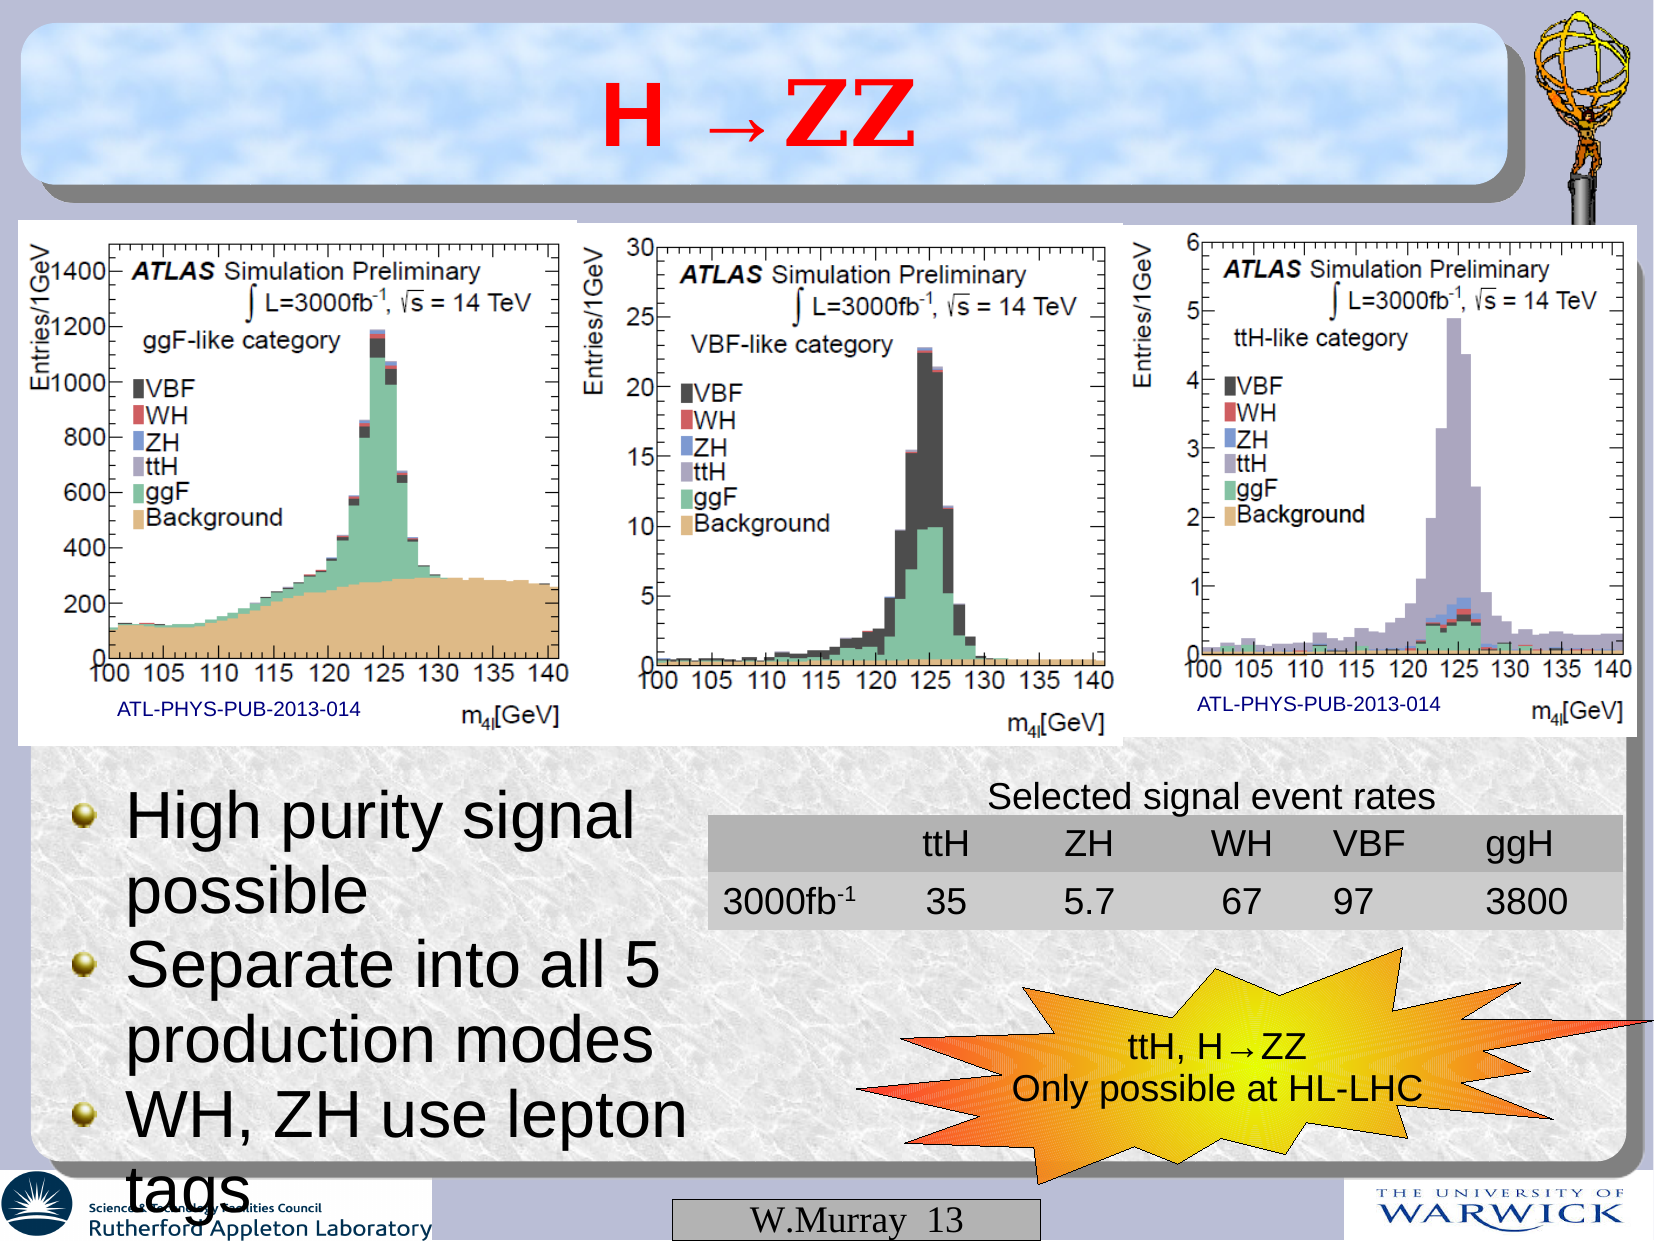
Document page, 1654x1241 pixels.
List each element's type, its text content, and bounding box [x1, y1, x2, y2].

table_header ttH [880, 815, 1013, 872]
table_header WH [1166, 825, 1318, 872]
table_header VBF [1318, 825, 1471, 872]
picture [18, 0, 1654, 1162]
picture [20, 22, 1508, 181]
list High purity signal possible Separate into all 5 production modes WH, ZH use lepton tags [54, 777, 699, 1227]
picture [1344, 1170, 1654, 1241]
table_cell 67 [1166, 872, 1318, 930]
table_cell 35 [880, 872, 1013, 930]
table_cell 5.7 [1013, 872, 1166, 930]
table_header ggH [1471, 815, 1623, 872]
picture [1183, 1026, 1627, 1162]
text_box ttH, H→ZZ Only possible at HL-LHC [856, 947, 1654, 1185]
table_cell 3800 [1471, 872, 1623, 930]
table_header ZH [1013, 825, 1166, 872]
picture [0, 1170, 432, 1241]
table_cell 3000fb-1 [708, 872, 880, 930]
title H →ZZ [29, 39, 1489, 190]
table_header [708, 815, 880, 872]
table_cell 97 [1318, 872, 1471, 930]
text_box Selected signal event rates [972, 767, 1481, 825]
text_box ATL-PHYS-PUB-2013-014 [102, 690, 414, 729]
text_box ATL-PHYS-PUB-2013-014 [1182, 684, 1494, 724]
picture [1099, 1147, 1170, 1162]
